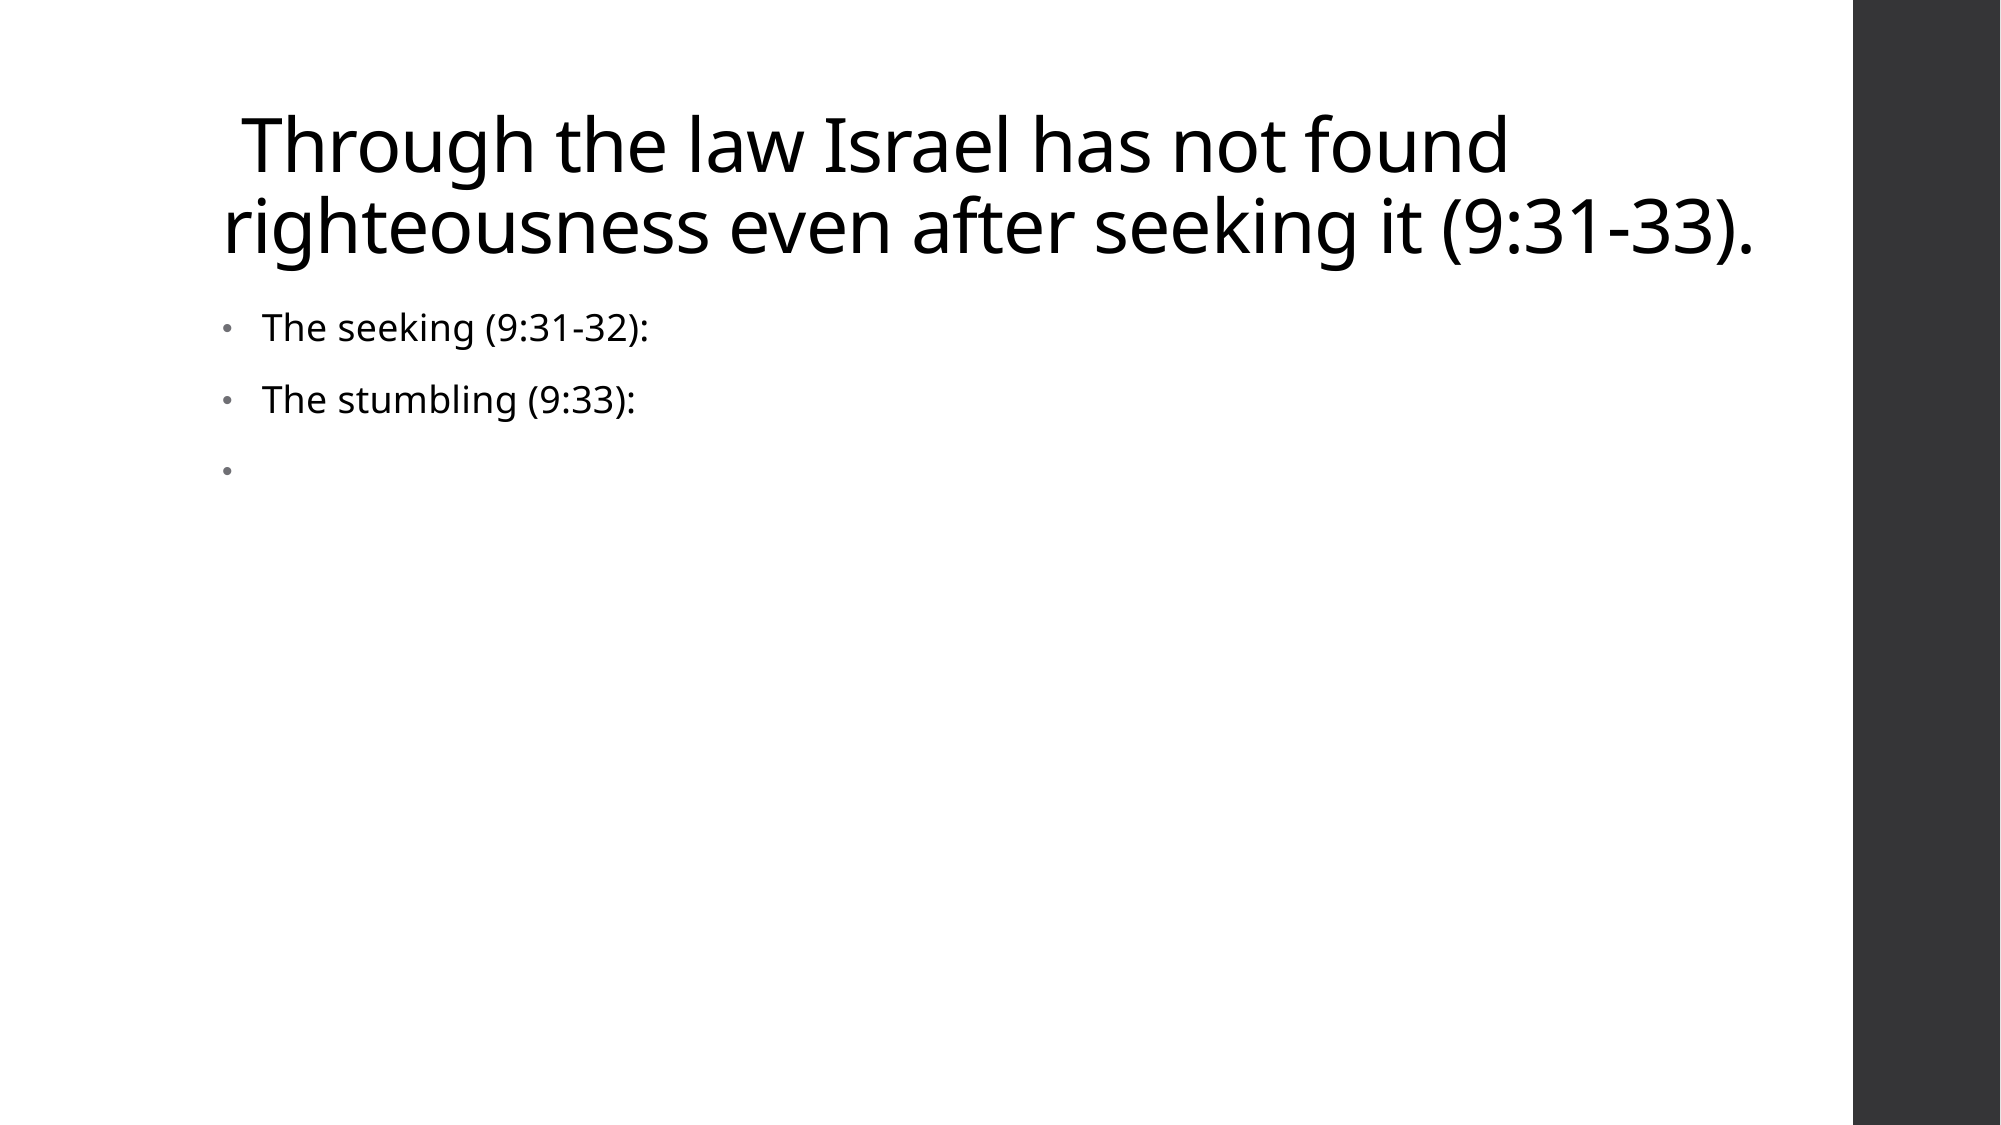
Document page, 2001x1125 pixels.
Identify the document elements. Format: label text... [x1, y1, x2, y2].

list The seeking (9:31-32): The stumbling (9:33): [206, 299, 1617, 1014]
title Through the law Israel has not found righteousness even after seeking it (9:31-33). [206, 60, 1797, 278]
